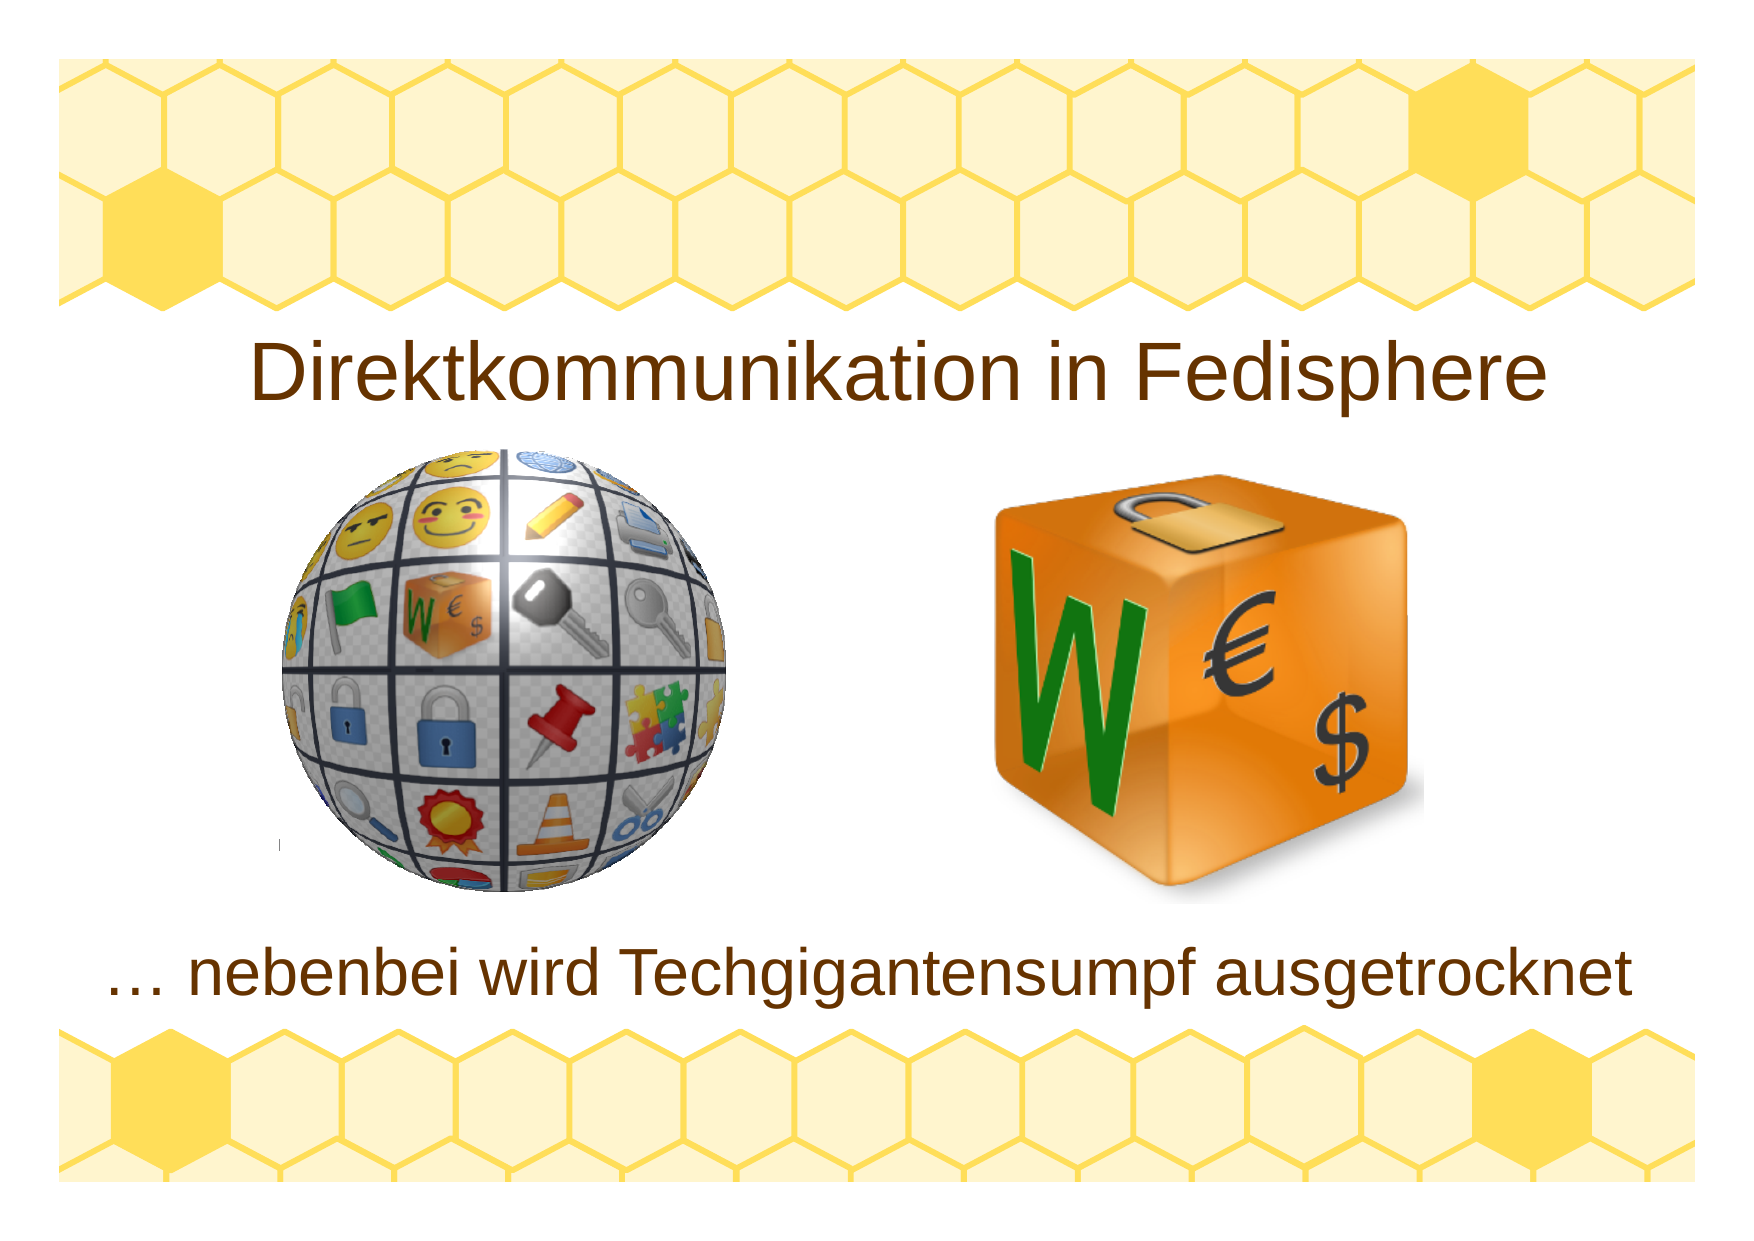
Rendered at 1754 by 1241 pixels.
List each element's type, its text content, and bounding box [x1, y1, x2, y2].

picture [274, 446, 730, 895]
picture [980, 460, 1424, 904]
title Direktkommunikation in Fedisphere [169, 246, 1630, 497]
subtitle … nebenbei wird Techgigantensumpf ausgetrocknet [94, 883, 1642, 1062]
